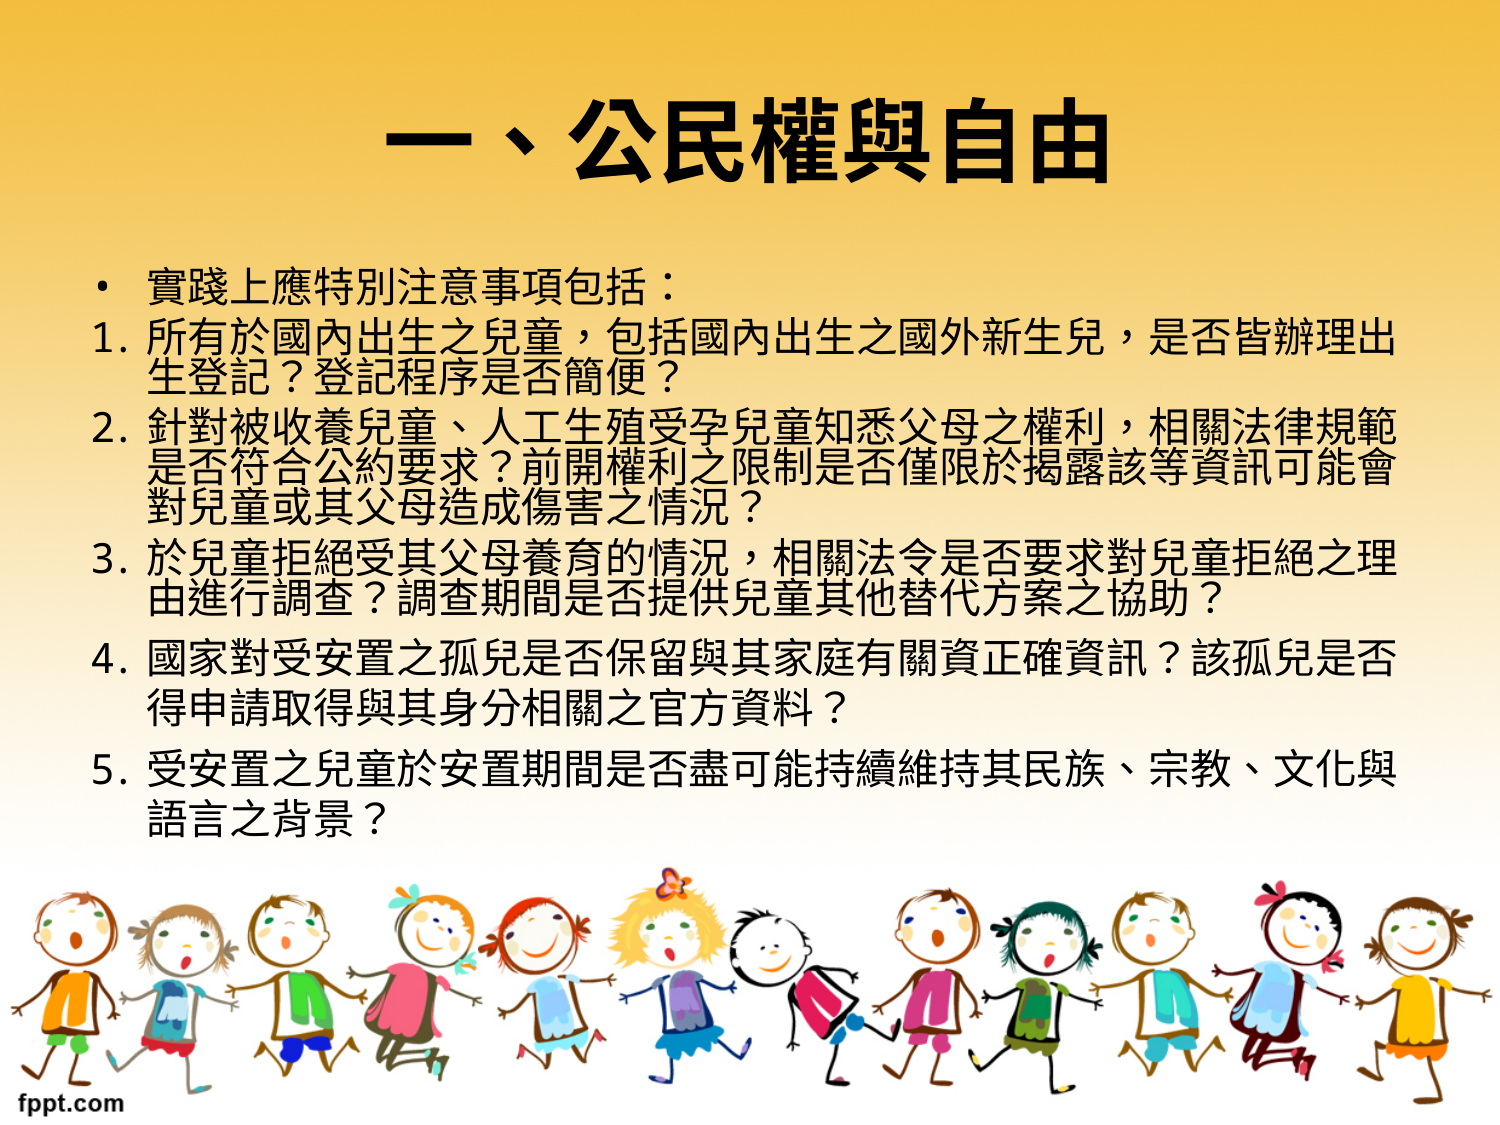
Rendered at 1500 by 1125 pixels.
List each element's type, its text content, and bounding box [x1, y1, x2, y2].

list 實踐上應特別注意事項包括： 所有於國內出生之兒童，包括國內出生之國外新生兒，是否皆辦理出生登記？登記程序是否簡便？ 針對被收養兒童、人工生殖受孕兒童知悉父母之權利，相關法律規範是否符合公約要求？前開權利之限制是否僅限於揭露該等資訊可能會對兒童或其父母造成傷害之情況？ 於兒童拒絕受其父母養育的情況，相關法令是否要求對兒童拒絕之理由進行調查？調查期間是否提供兒童其他替代方案之協助？ 國家對受安置之孤兒是否保留與其家庭有關資正確資訊？該孤兒是否得申請取得與其身分相關之官方資料？ 受安置之兒童於安置期間是否盡可能持續維持其民族、宗教、文化與語言之背景？ [75, 262, 1426, 1005]
picture [0, 0, 1500, 1125]
title 一、公民權與自由 [75, 45, 1426, 233]
